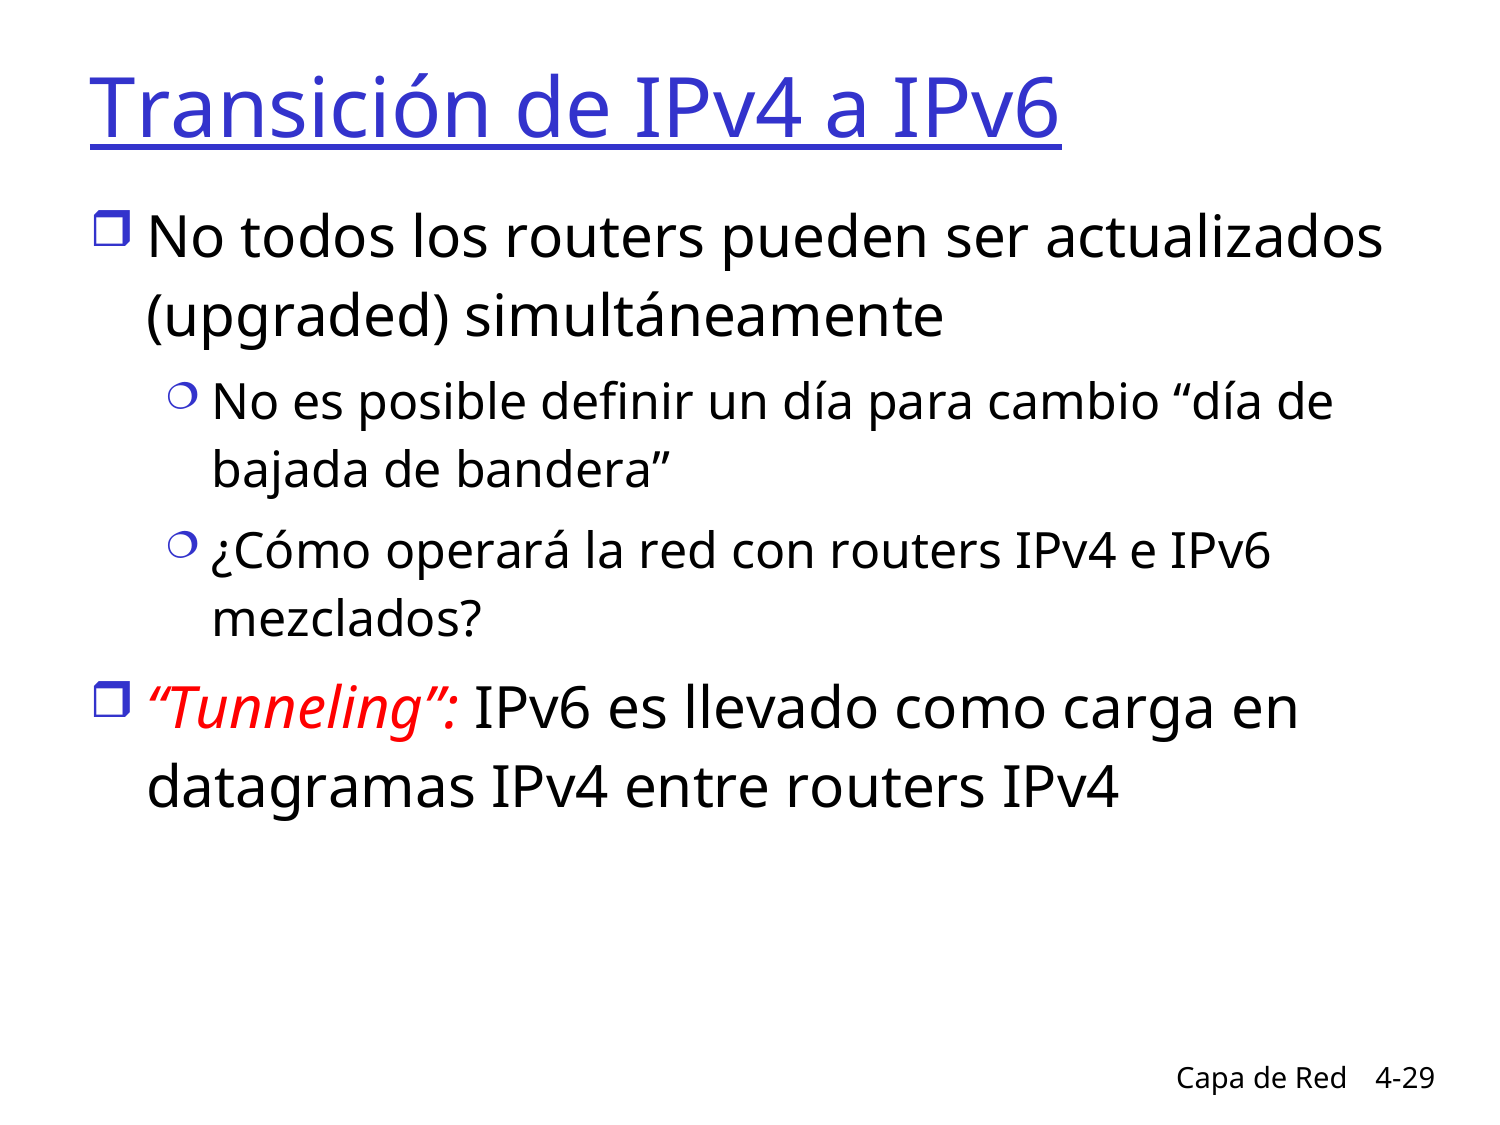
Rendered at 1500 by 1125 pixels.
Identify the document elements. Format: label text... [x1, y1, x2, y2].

list No todos los routers pueden ser actualizados (upgraded) simultáneamente No es posible definir un día para cambio “día de bajada de bandera” ¿Cómo operará la red con routers IPv4 e IPv6 mezclados? “Tunneling”: IPv6 es llevado como carga en datagramas IPv4 entre routers IPv4 [75, 187, 1463, 1044]
title Transición de IPv4 a IPv6 [75, 15, 1463, 187]
